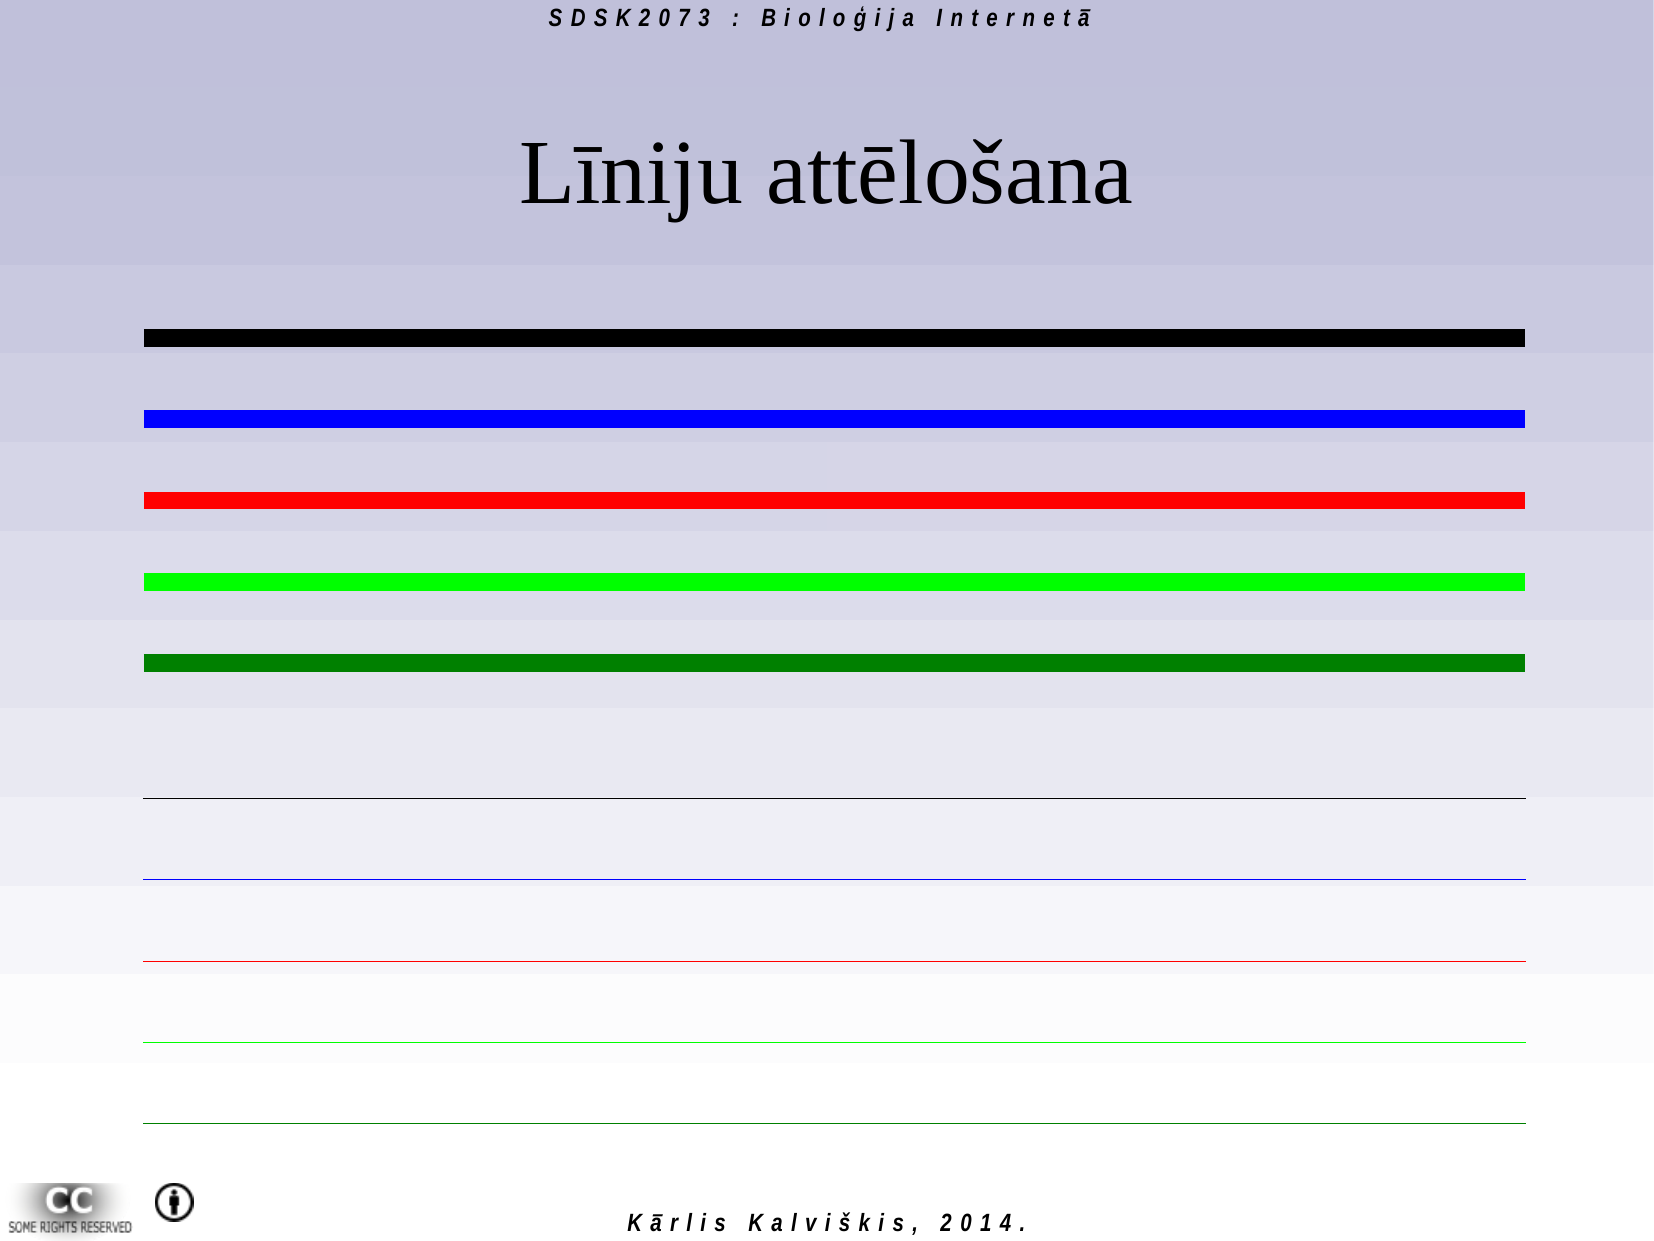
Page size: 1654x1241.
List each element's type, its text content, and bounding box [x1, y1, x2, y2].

title Līniju attēlošana [29, 49, 1625, 296]
picture [0, 0, 1654, 1241]
